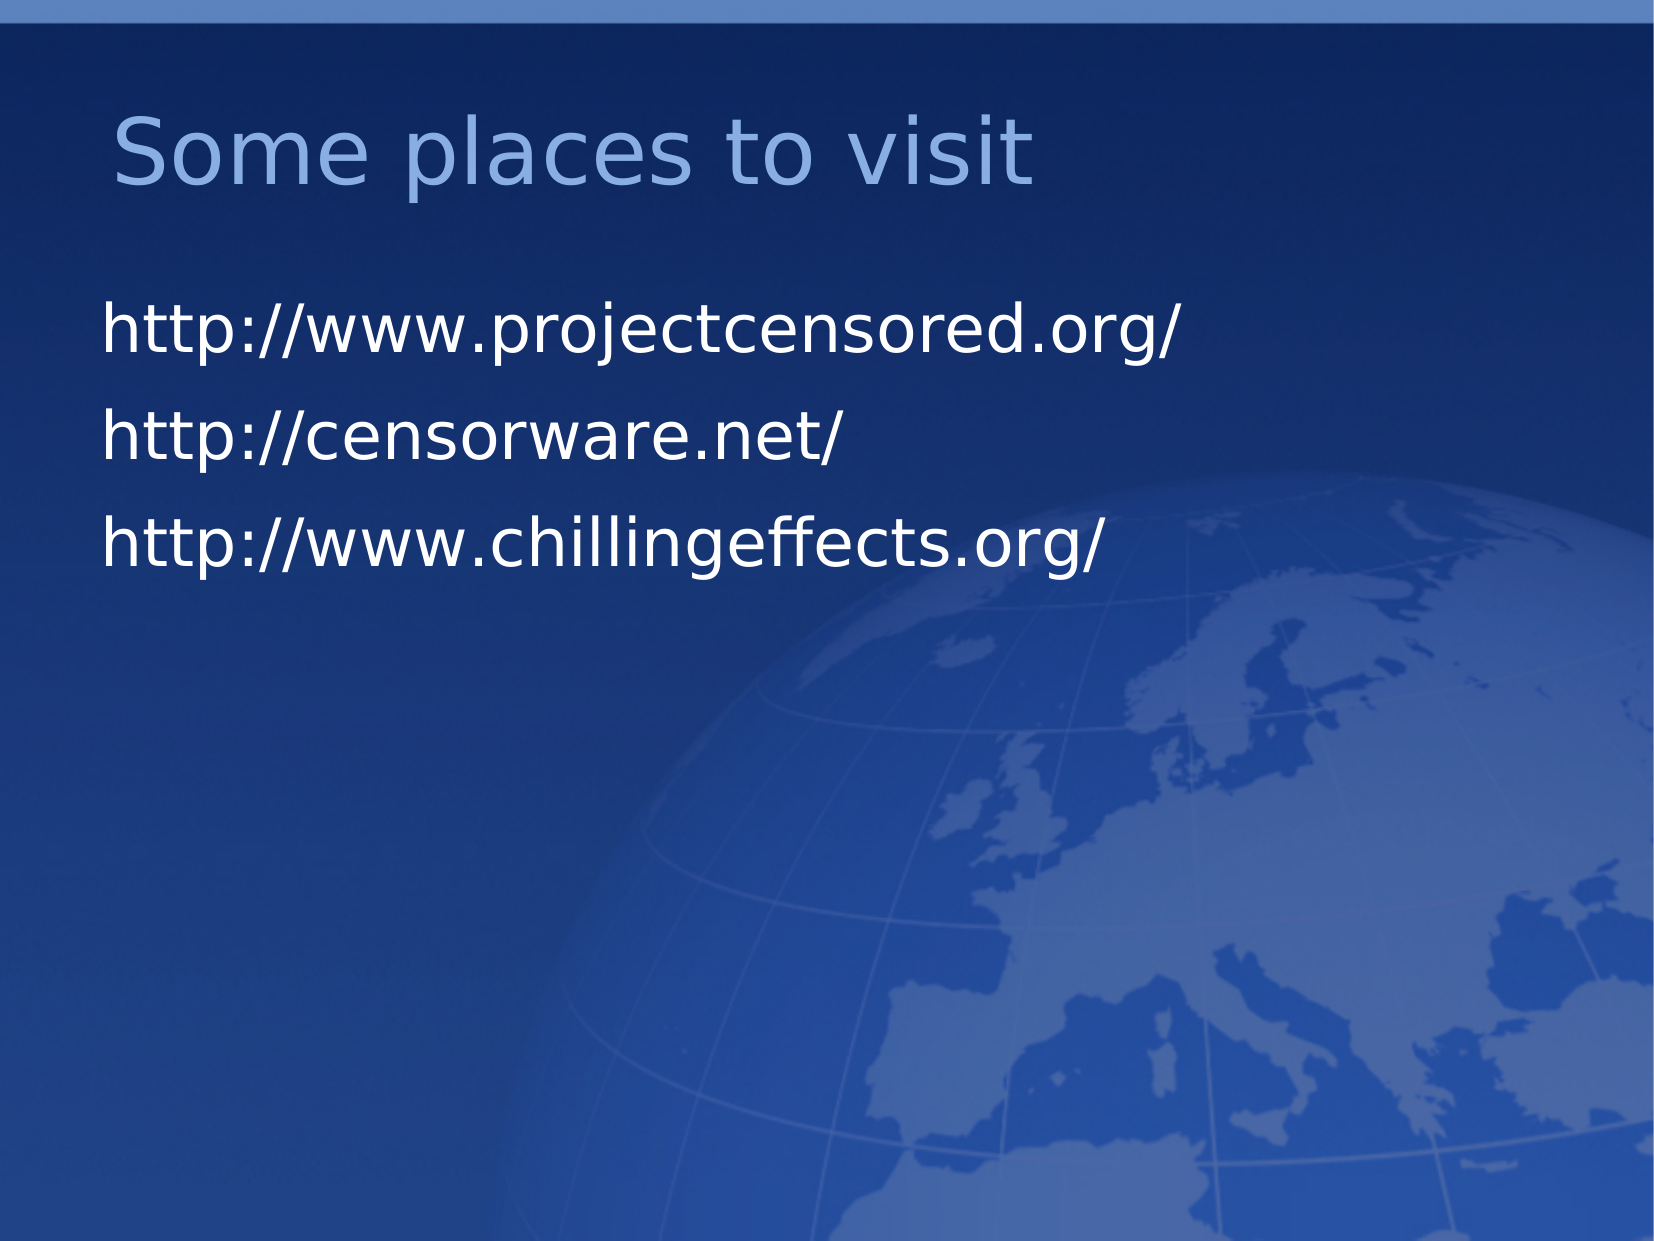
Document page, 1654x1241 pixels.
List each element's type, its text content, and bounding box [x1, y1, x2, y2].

list http://www.projectcensored.org/ http://censorware.net/ http://www.chillingeffects.org/ [82, 290, 1571, 1094]
title Some places to visit [82, 56, 1571, 250]
picture [0, 0, 1654, 1241]
